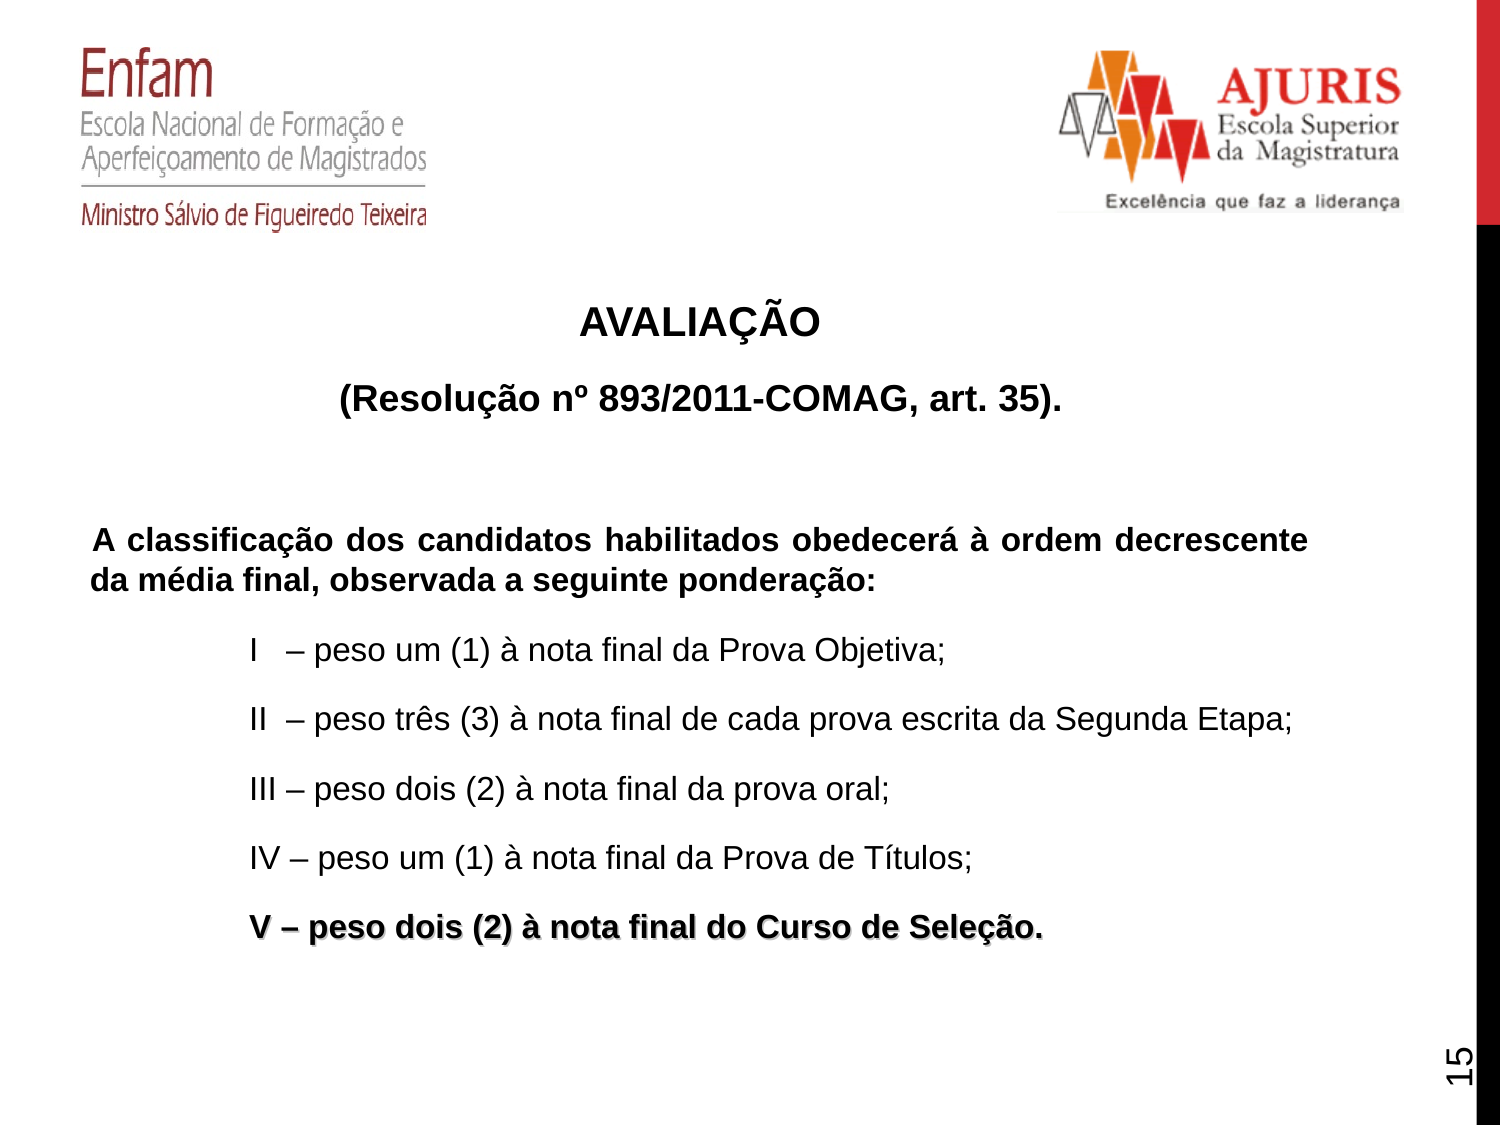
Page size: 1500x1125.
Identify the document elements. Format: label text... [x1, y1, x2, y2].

list AVALIAÇÃO (Resolução nº 893/2011-COMAG, art. 35). A classificação dos candidatos habilitados obedecerá à ordem decrescente da média final, observada a seguinte ponderação: I – peso um (1) à nota final da Prova Objetiva; II – peso três (3) à nota final de cada prova escrita da Segunda Etapa; III – peso dois (2) à nota final da prova oral; IV – peso um (1) à nota final da Prova de Títulos; V – peso dois (2) à nota final do Curso de Seleção. [75, 287, 1325, 1005]
slide_number <número> [1427, 887, 1488, 1104]
picture [79, 47, 426, 233]
picture [1057, 49, 1404, 213]
